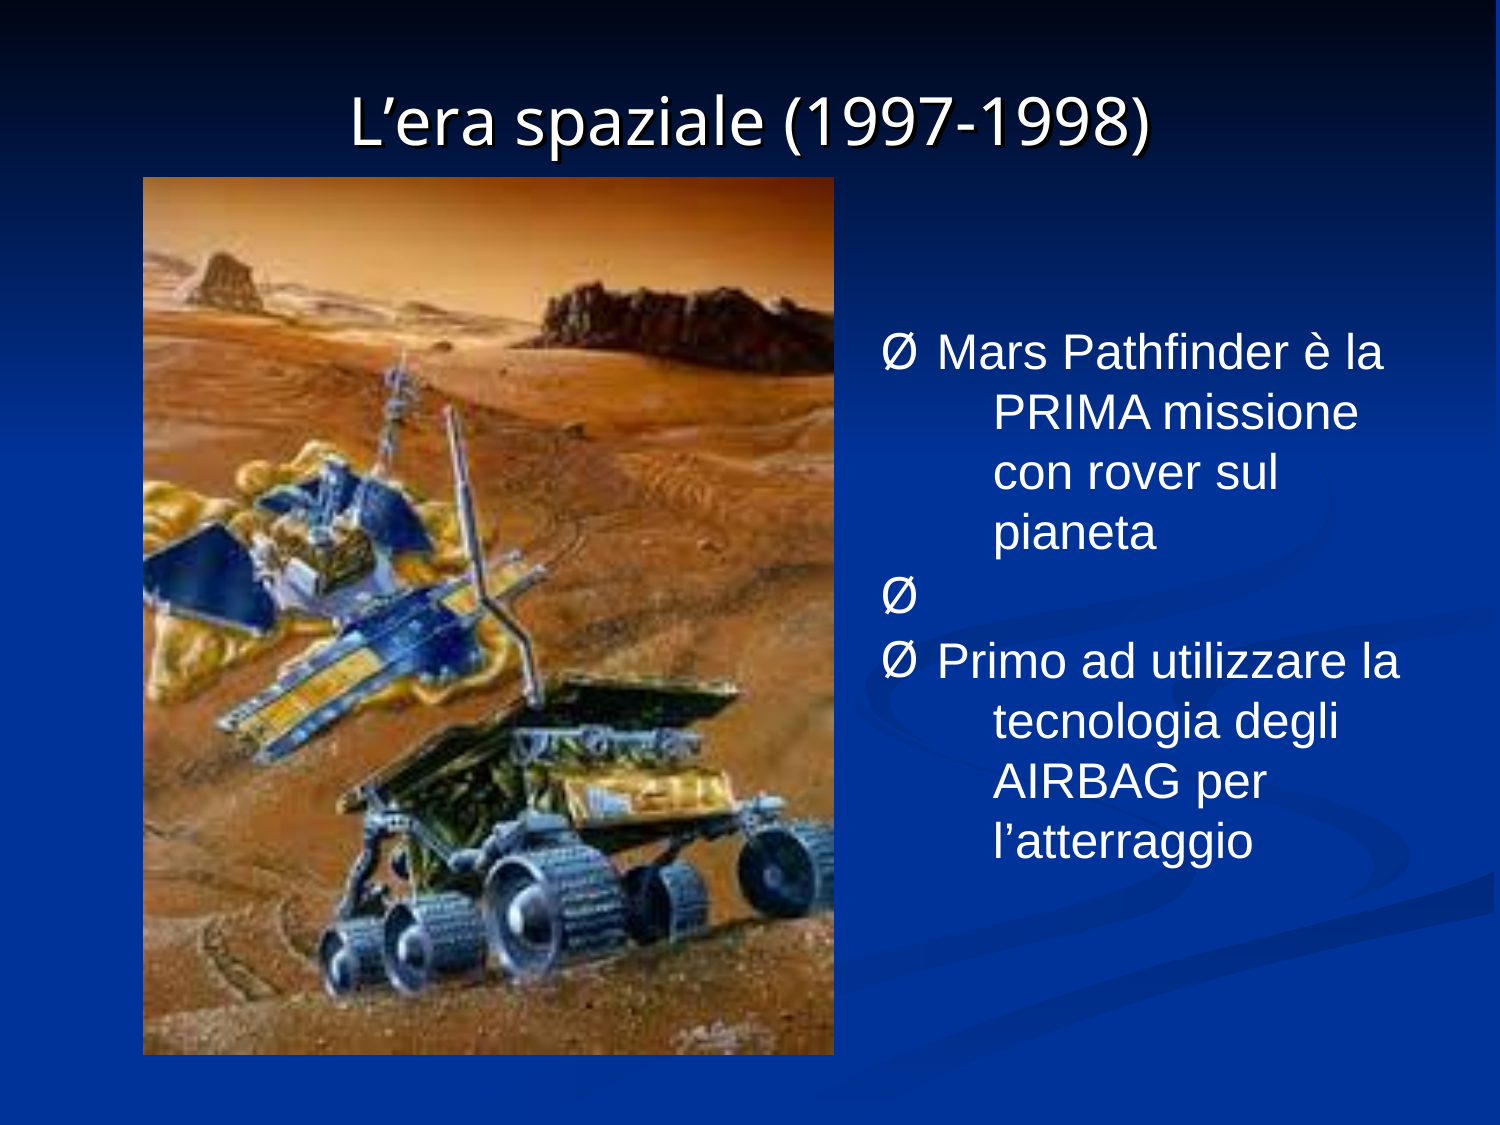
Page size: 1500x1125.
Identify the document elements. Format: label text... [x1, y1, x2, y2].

text_box Mars Pathfinder è la PRIMA missione con rover sul pianeta Primo ad utilizzare la tecnologia degli AIRBAG per l’atterraggio [865, 312, 1465, 813]
picture [143, 177, 834, 1055]
text_box L’era spaziale (1997-1998) [35, 70, 1465, 178]
